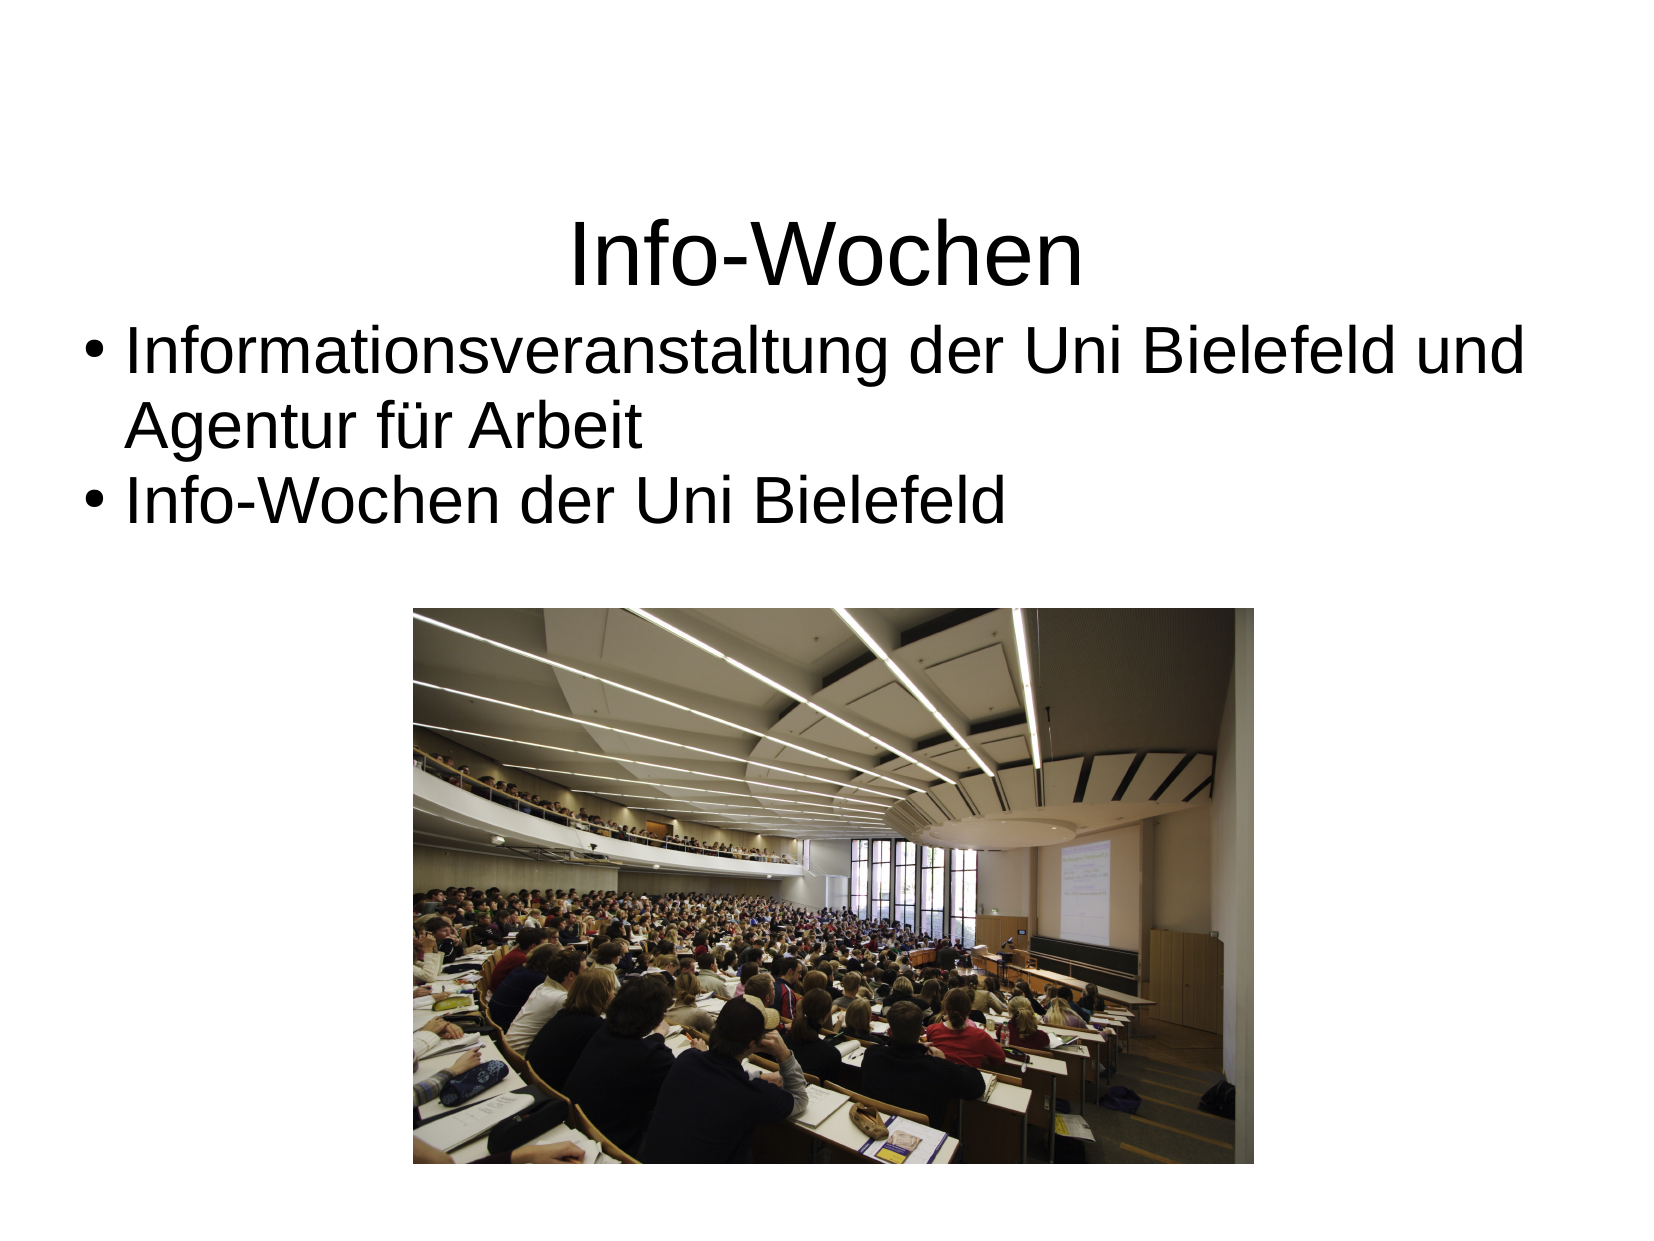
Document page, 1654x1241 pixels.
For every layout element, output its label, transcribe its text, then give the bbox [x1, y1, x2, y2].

title Info-Wochen [82, 149, 1571, 290]
subtitle Informationsveranstaltung der Uni Bielefeld und Agentur für Arbeit Info-Wochen der Uni Bielefeld [82, 290, 1571, 1010]
picture [413, 608, 1254, 1164]
